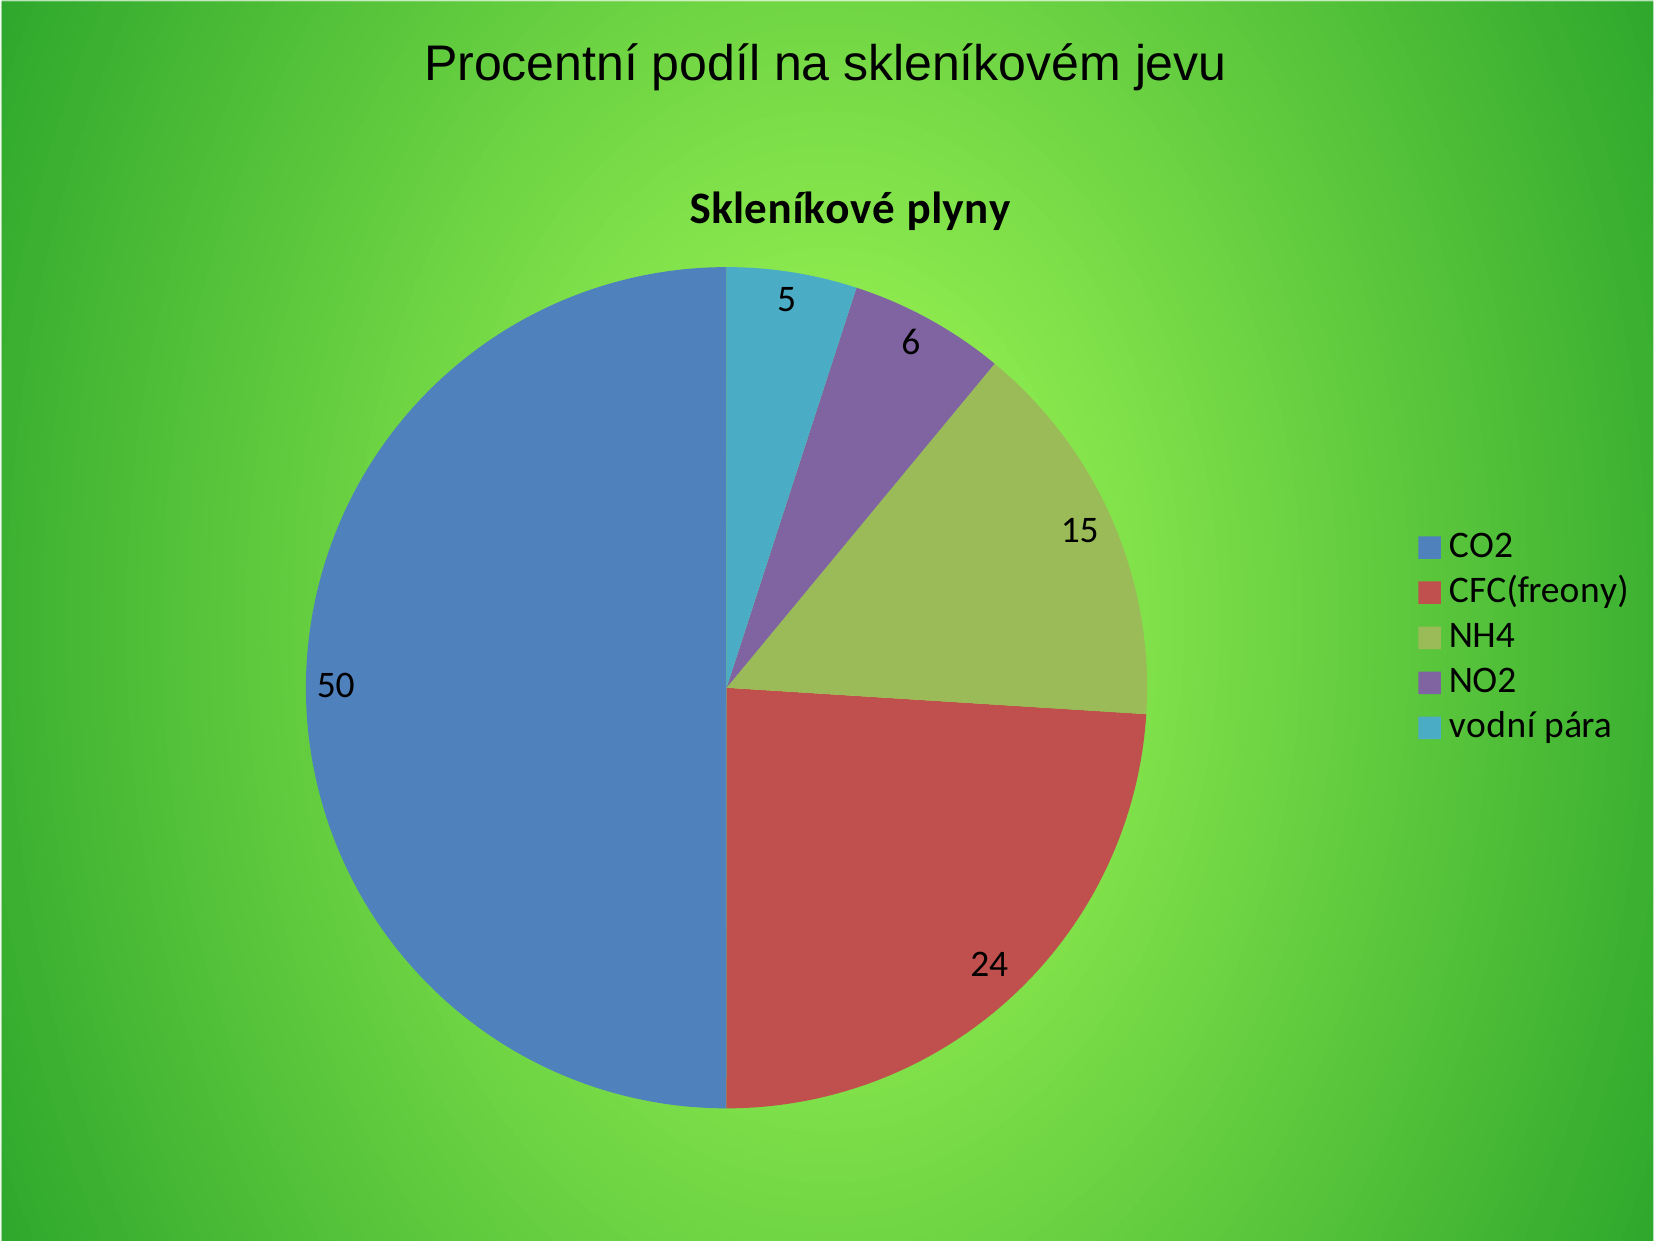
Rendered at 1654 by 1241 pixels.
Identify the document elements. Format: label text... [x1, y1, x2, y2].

chart [0, 93, 1654, 1217]
text_box Procentní podíl na skleníkovém jevu [129, 23, 1536, 94]
